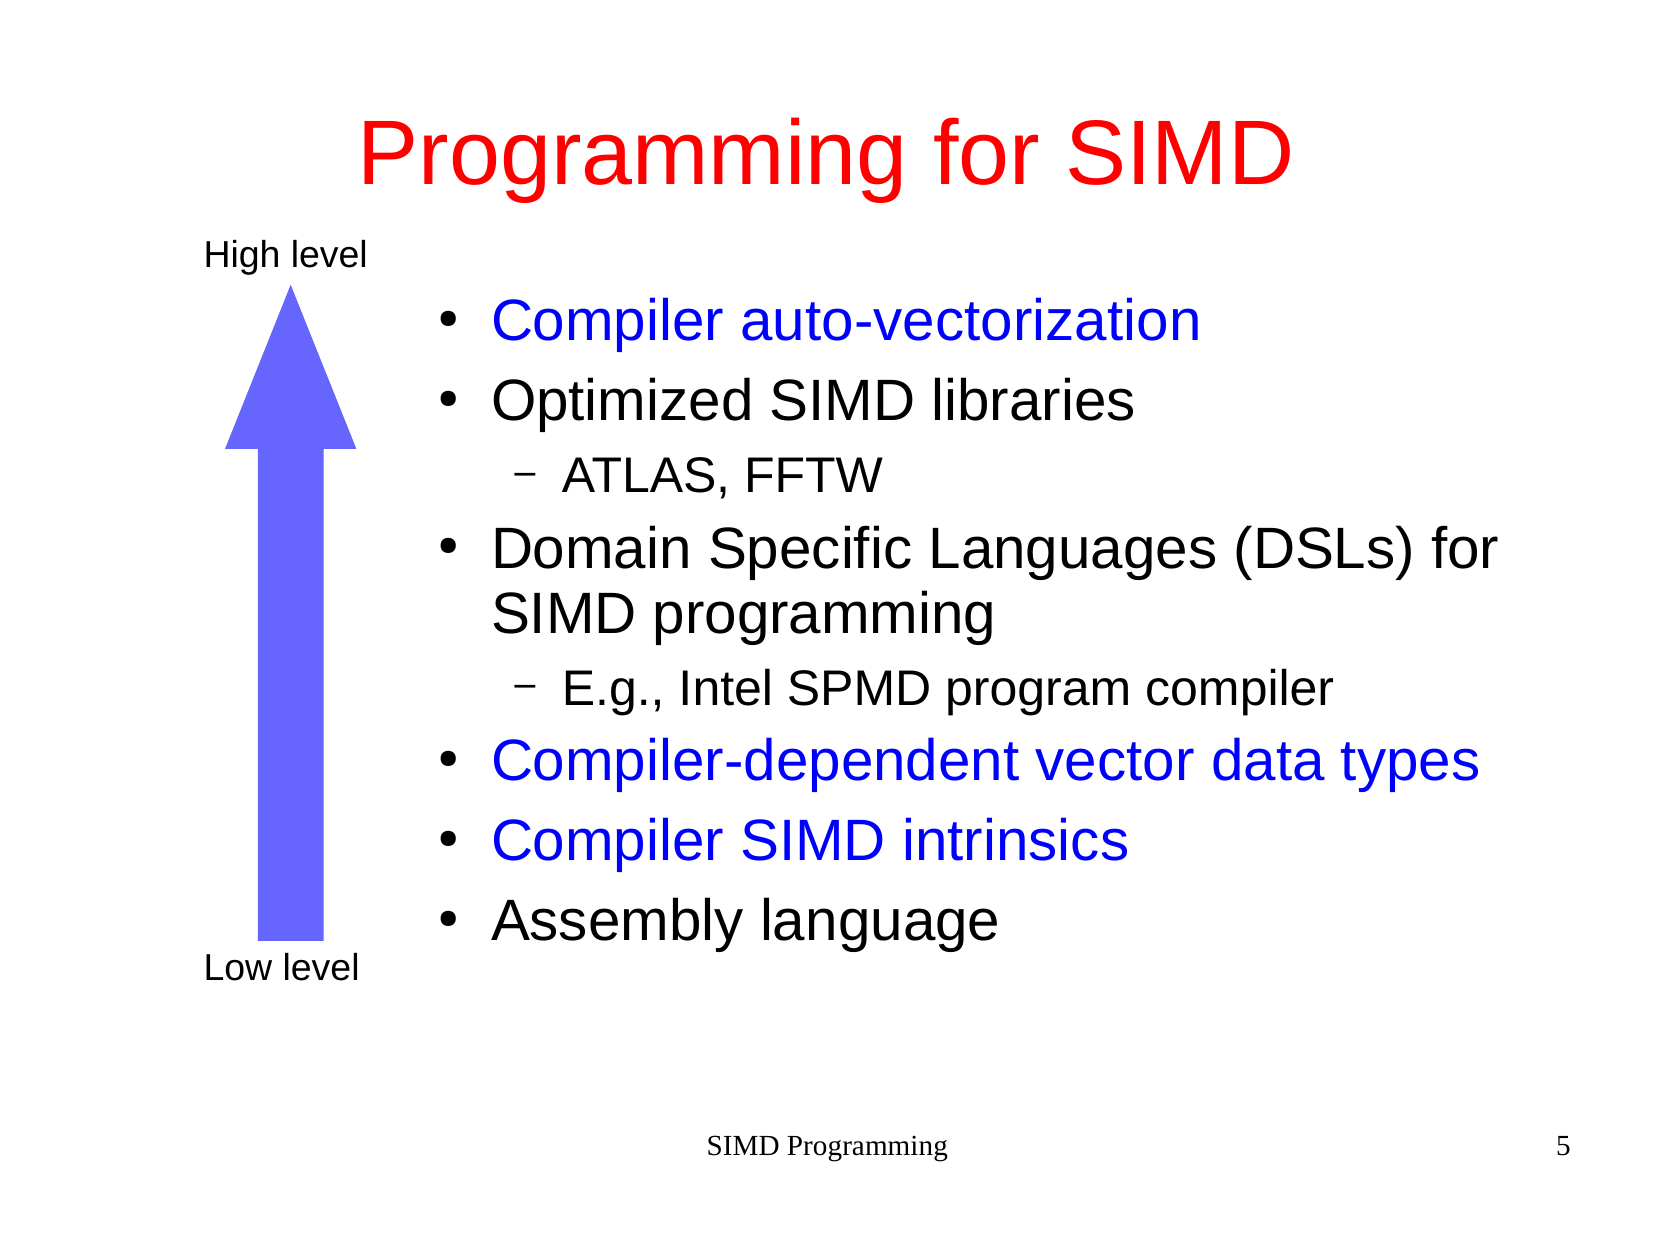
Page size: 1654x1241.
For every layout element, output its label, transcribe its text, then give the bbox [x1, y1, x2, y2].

text_box [225, 285, 357, 937]
text_box Low level [187, 937, 376, 998]
text_box High level [187, 225, 385, 285]
list Compiler auto-vectorization Optimized SIMD libraries ATLAS, FFTW Domain Specific Languages (DSLs) for SIMD programming E.g., Intel SPMD program compiler Compiler-dependent vector data types Compiler SIMD intrinsics Assembly language [420, 287, 1632, 1107]
title Programming for SIMD [82, 49, 1571, 257]
